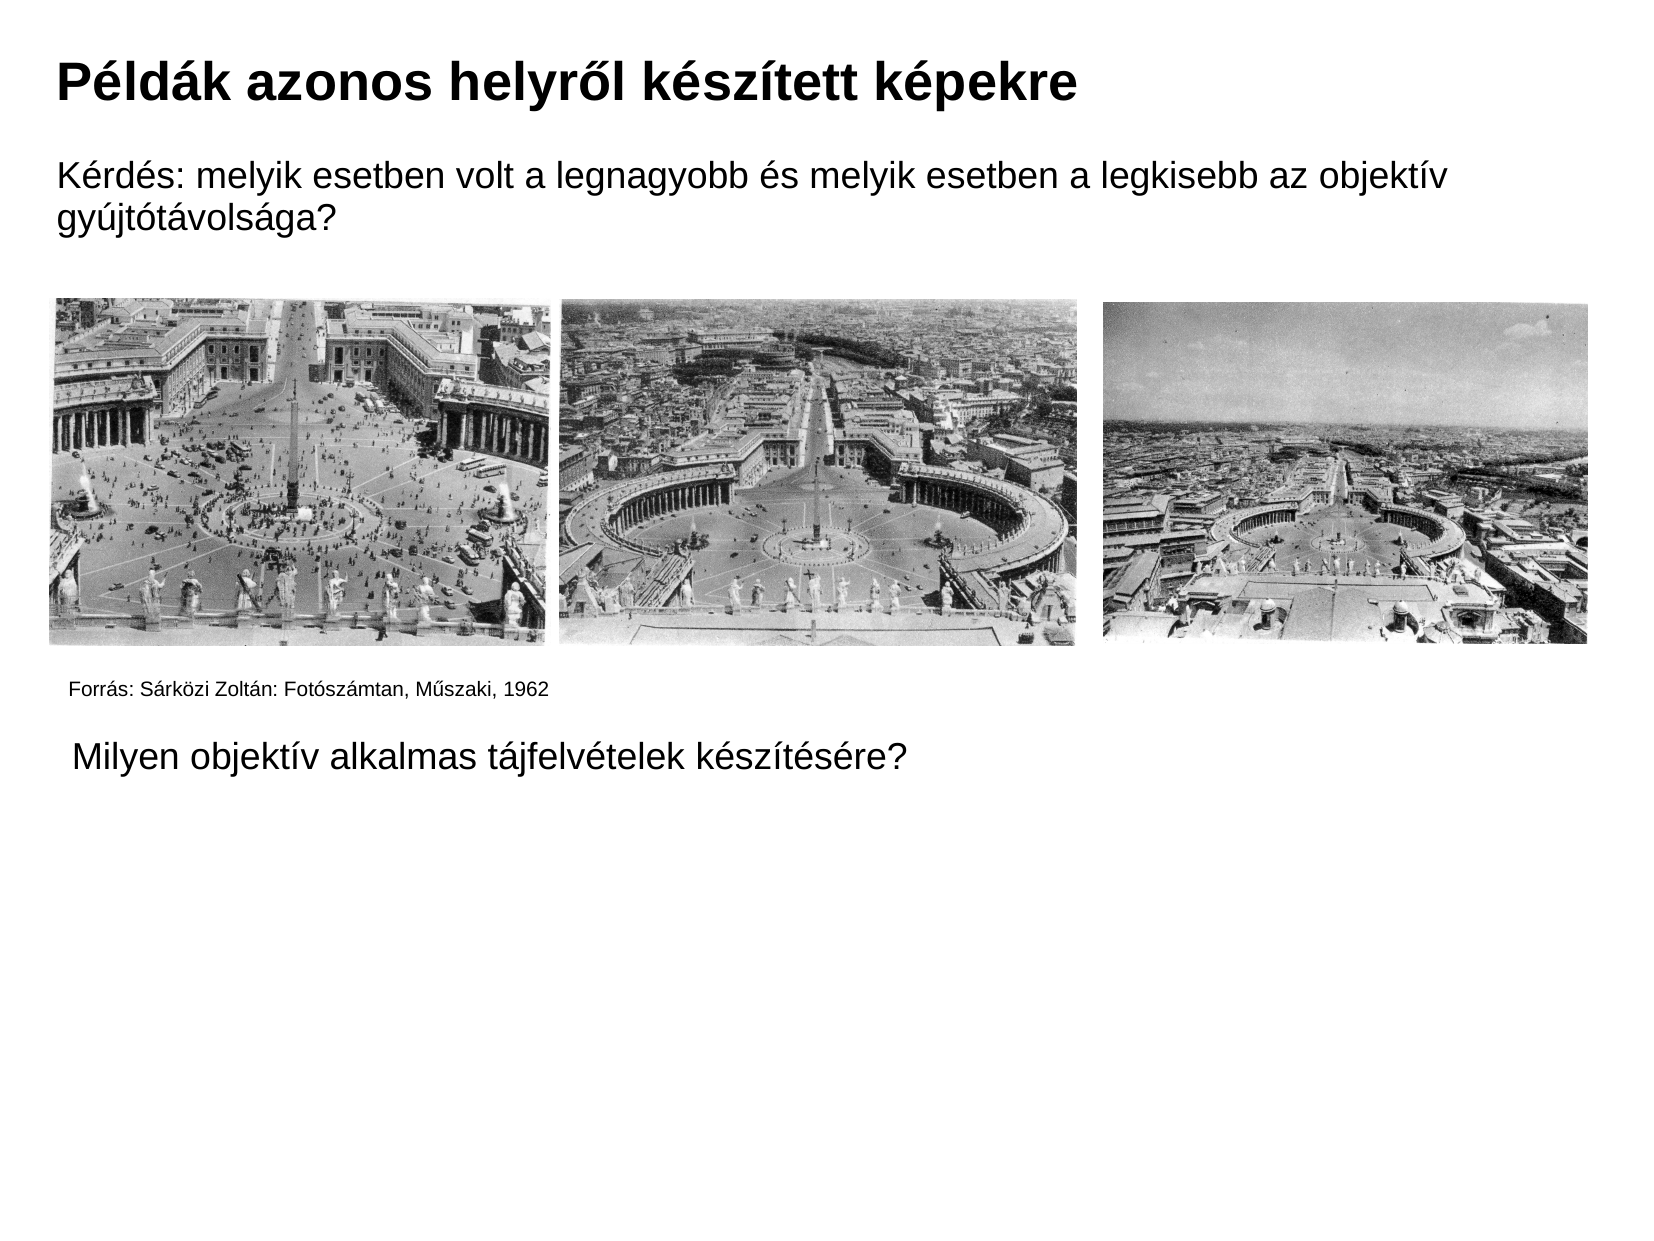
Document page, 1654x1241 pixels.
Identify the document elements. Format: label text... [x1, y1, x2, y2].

text_box Példák azonos helyről készített képekre Kérdés: melyik esetben volt a legnagyobb és melyik esetben a legkisebb az objektív gyújtótávolsága? [41, 44, 1462, 248]
picture [559, 299, 1077, 646]
picture [1103, 302, 1588, 644]
picture [49, 298, 551, 646]
text_box Milyen objektív alkalmas tájfelvételek készítésére? [57, 728, 923, 786]
text_box Forrás: Sárközi Zoltán: Fotószámtan, Műszaki, 1962 [53, 669, 564, 708]
